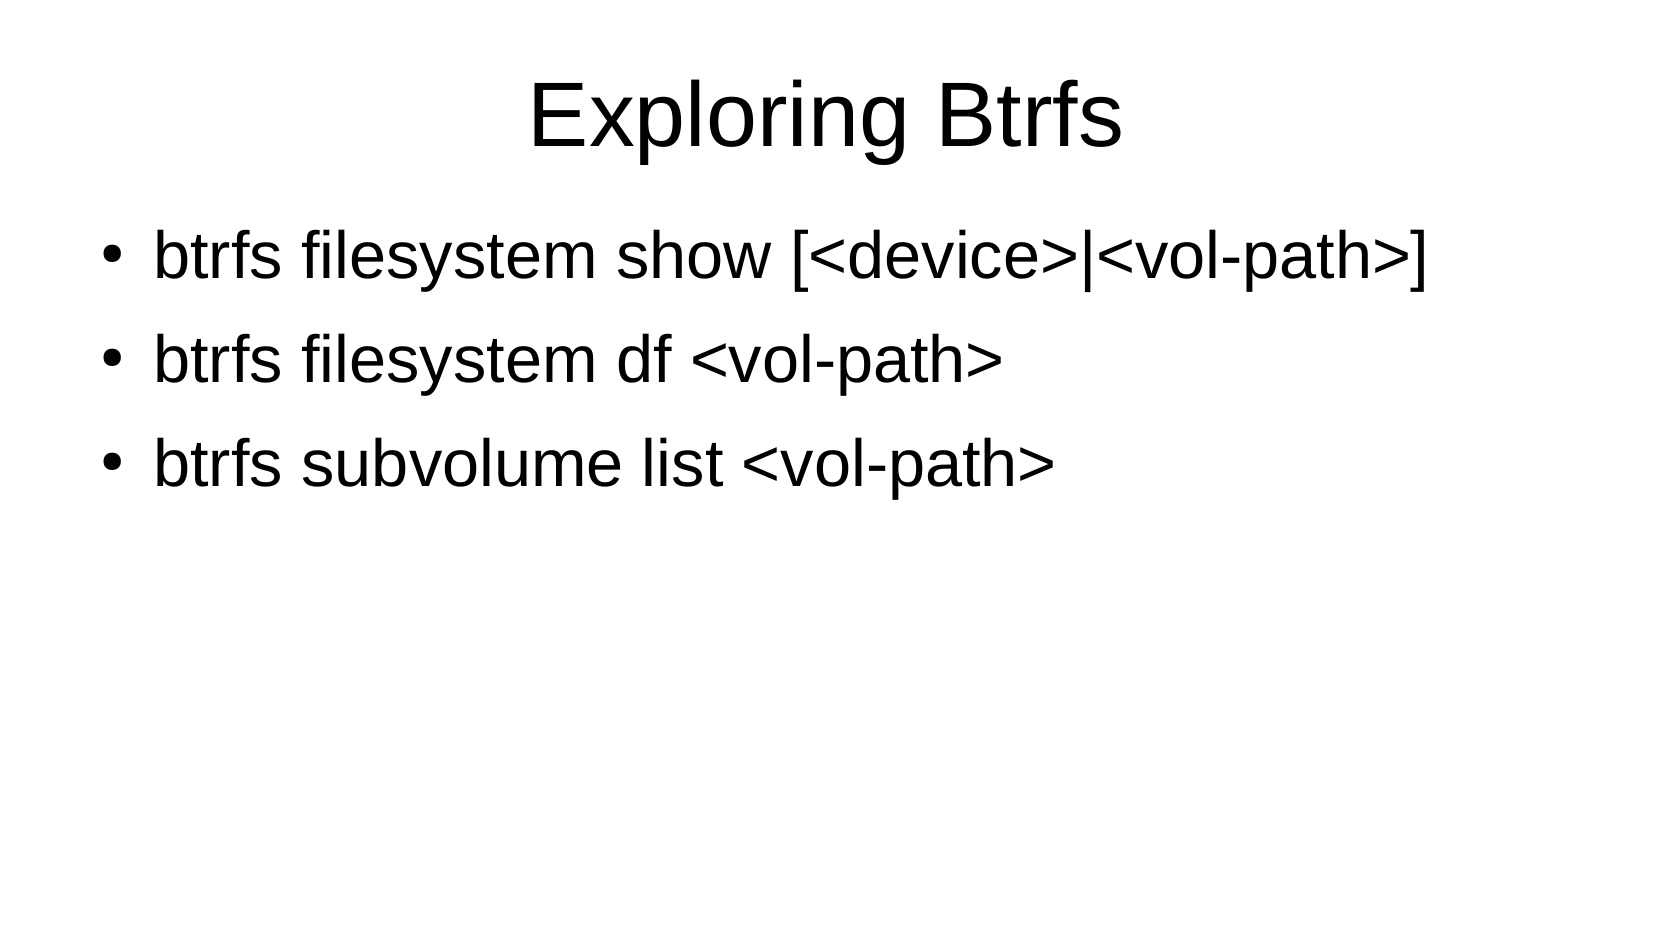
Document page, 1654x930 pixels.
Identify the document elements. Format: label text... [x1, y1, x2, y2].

list btrfs filesystem show [<device>|<vol-path>] btrfs filesystem df <vol-path> btrfs subvolume list <vol-path> [82, 217, 1571, 757]
title Exploring Btrfs [82, 37, 1571, 193]
